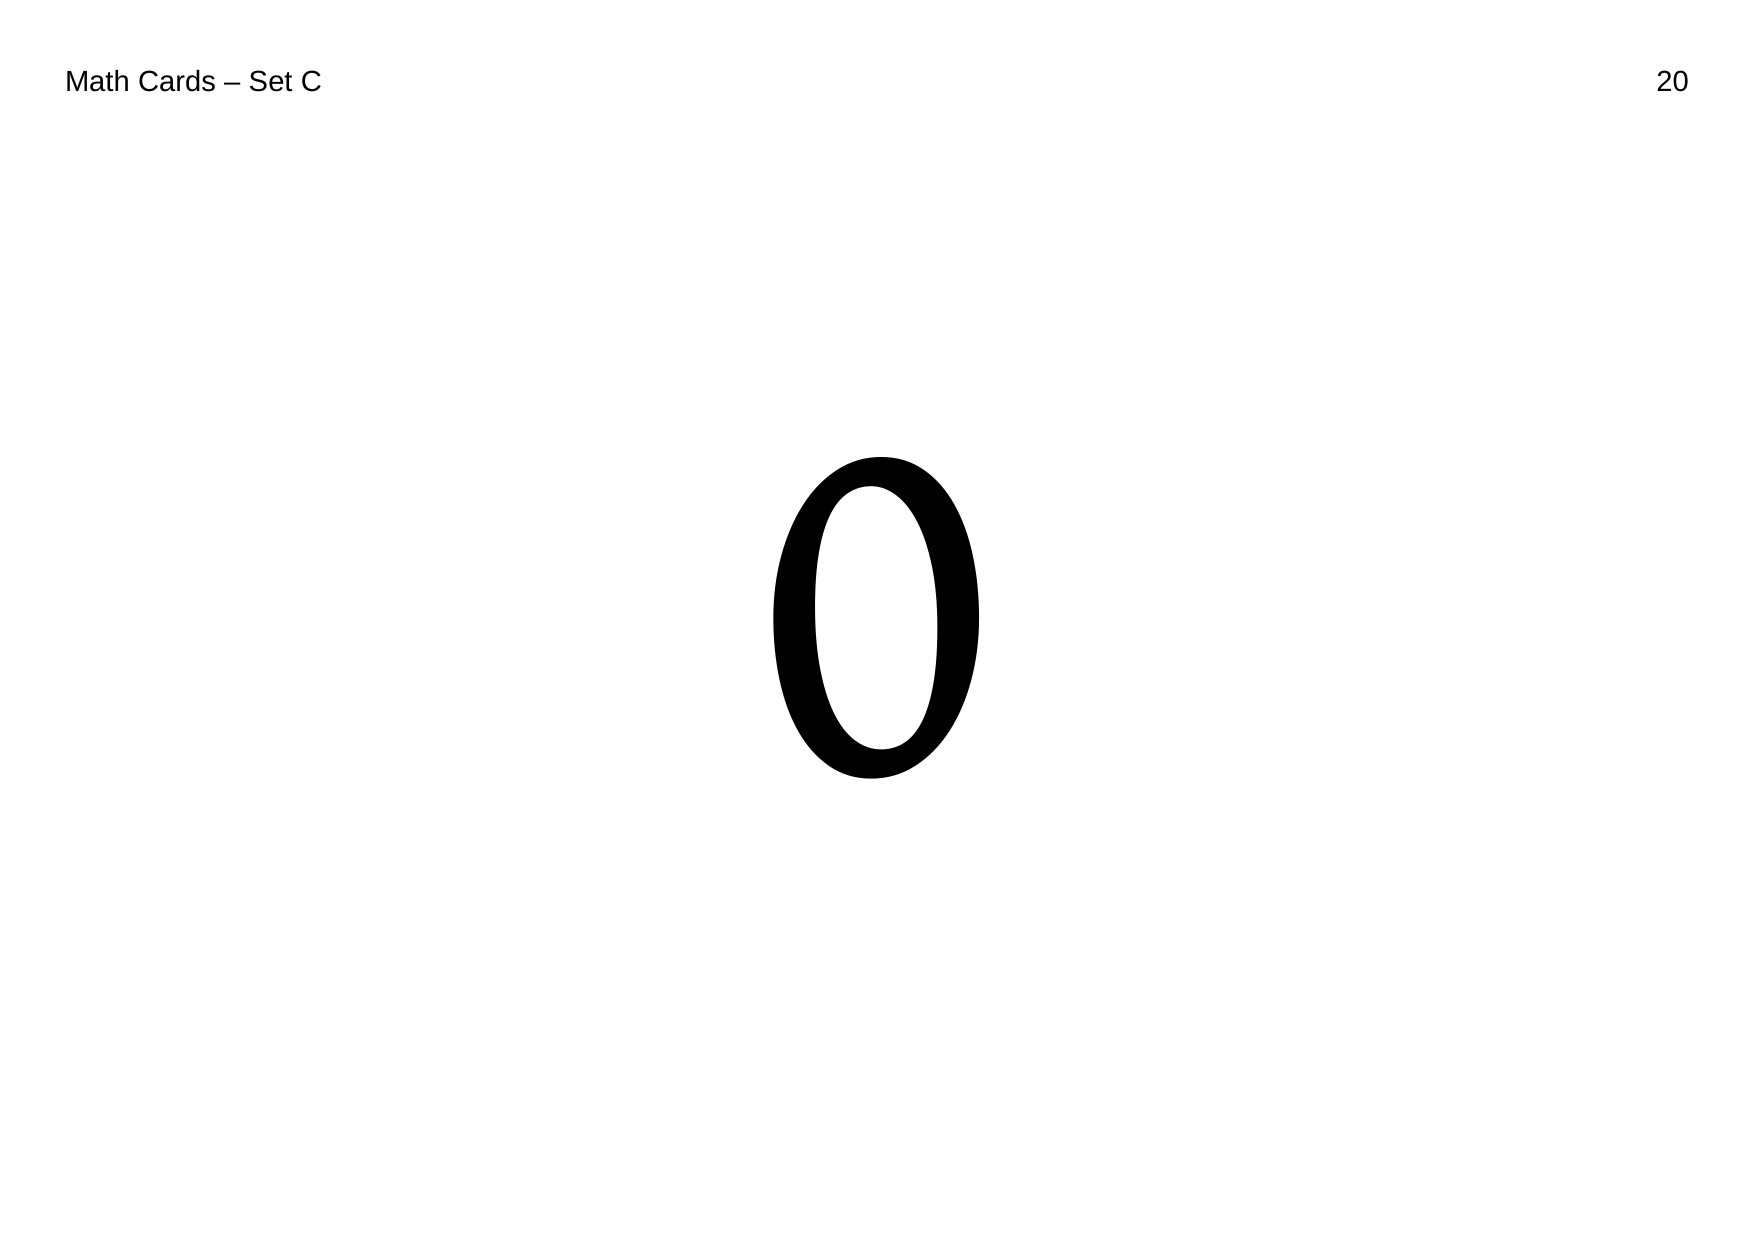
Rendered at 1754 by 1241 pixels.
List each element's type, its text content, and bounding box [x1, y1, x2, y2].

text_box 0 [748, 318, 1006, 922]
text_box 20 [1650, 59, 1695, 104]
text_box Math Cards – Set C [59, 59, 329, 104]
